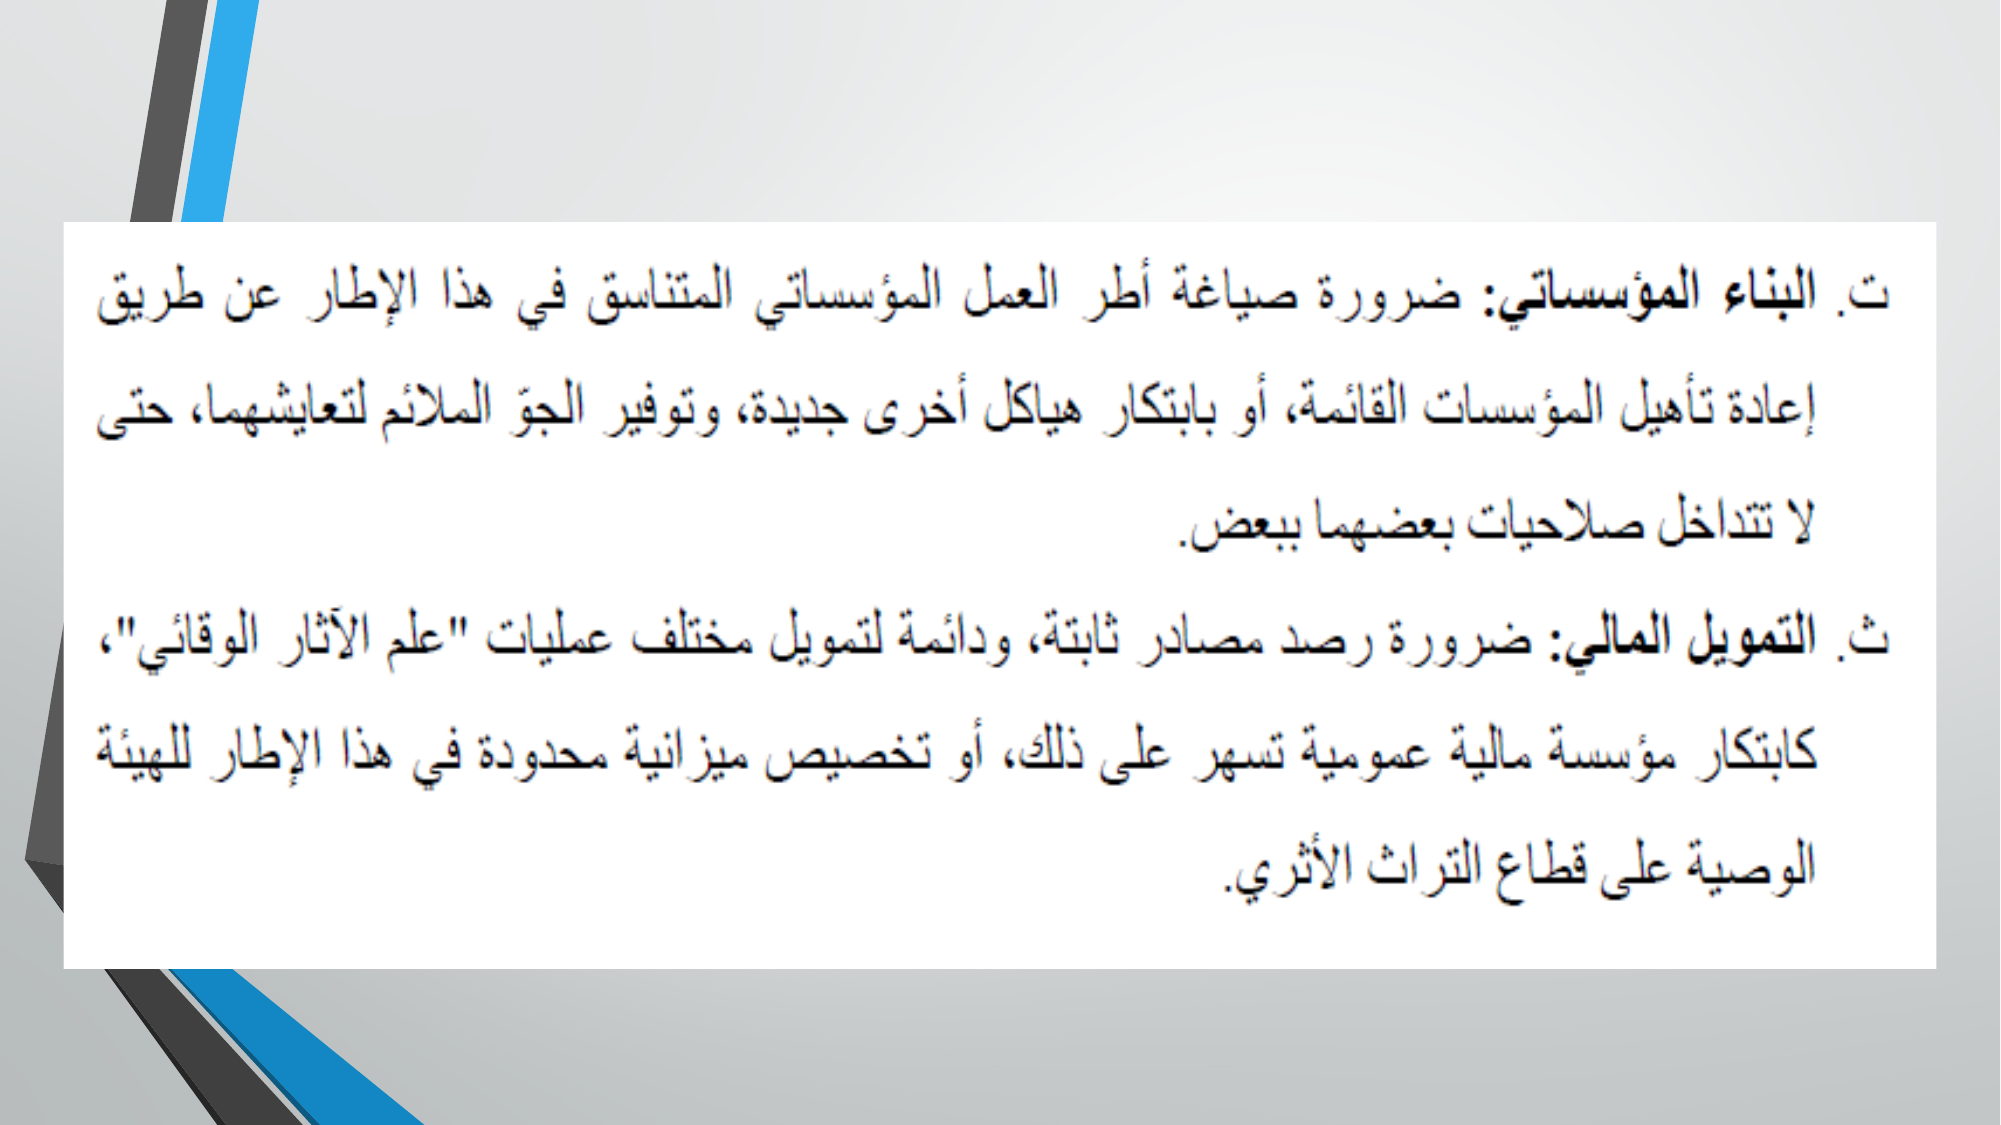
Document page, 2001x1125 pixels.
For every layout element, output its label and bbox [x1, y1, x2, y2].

picture [63, 222, 1937, 969]
